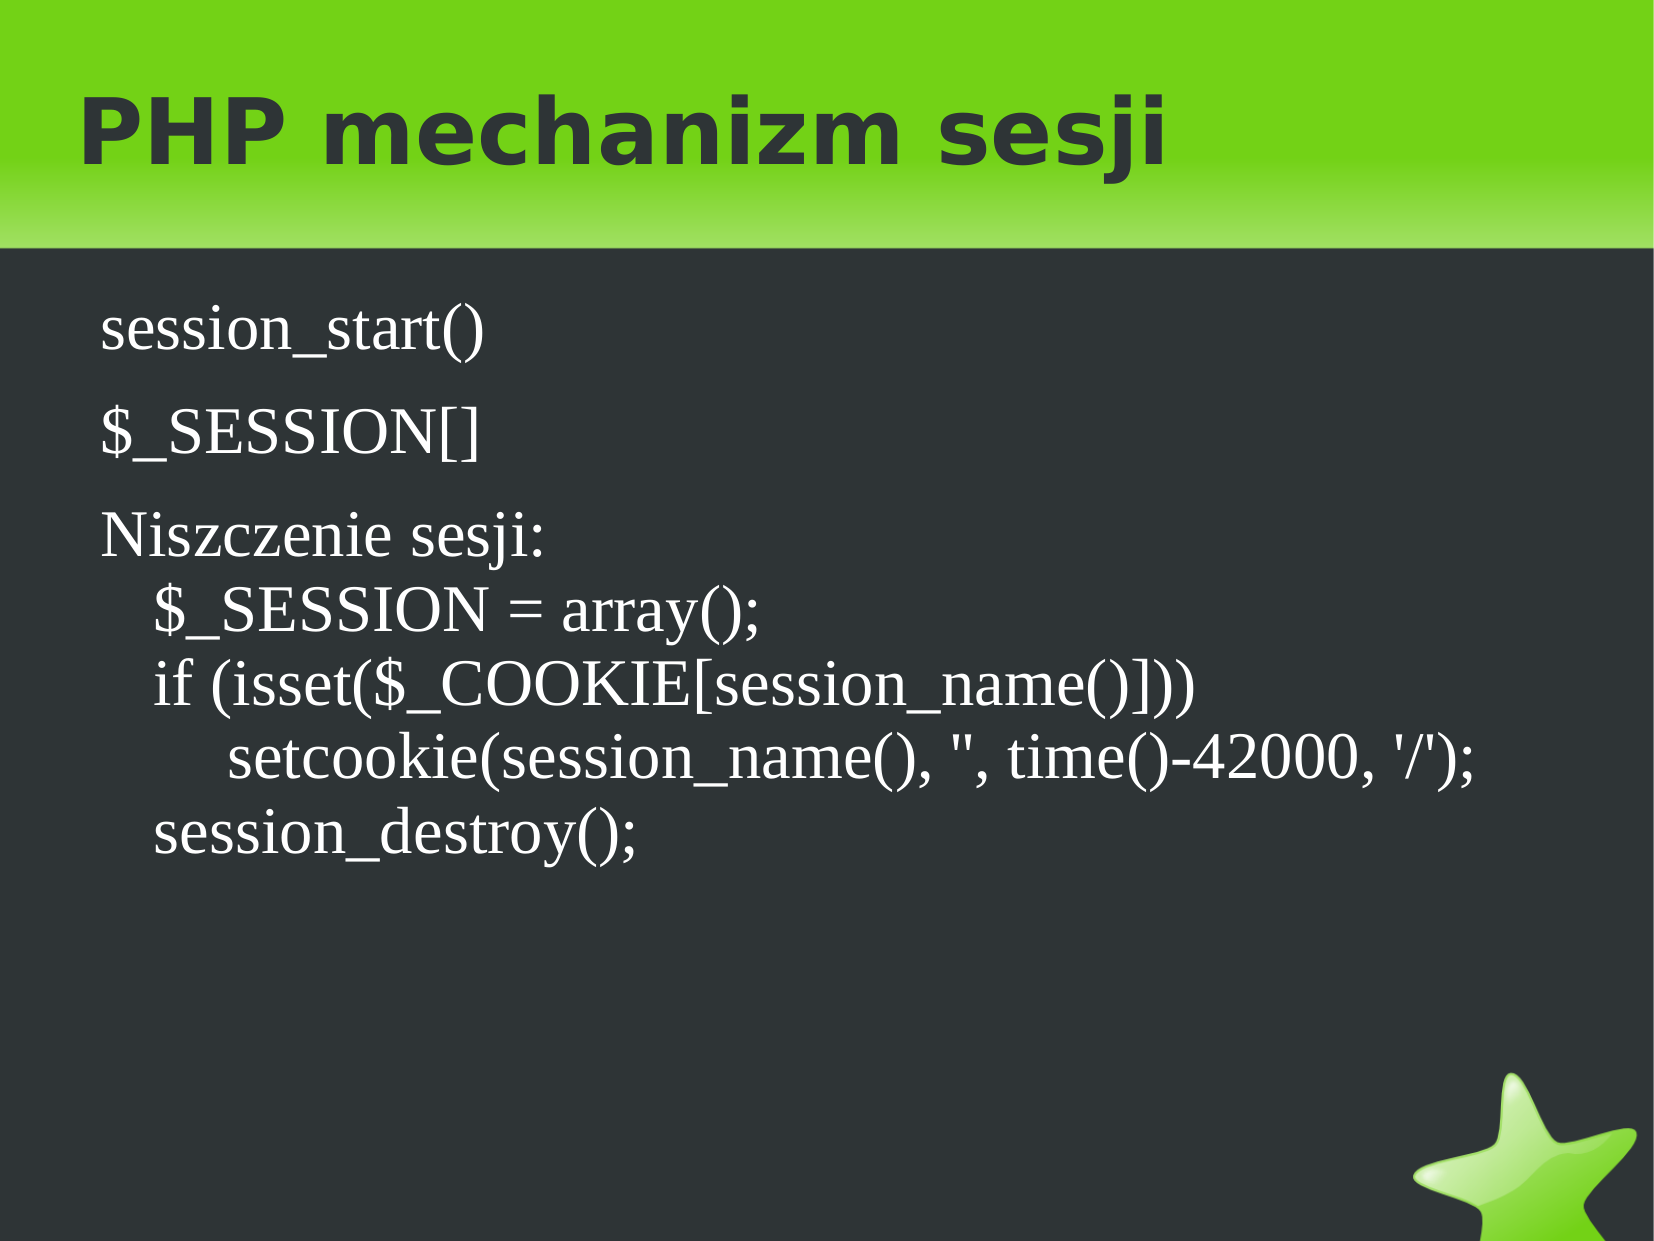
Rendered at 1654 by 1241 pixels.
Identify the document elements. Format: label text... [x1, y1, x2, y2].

list session_start() $_SESSION[] Niszczenie sesji: $_SESSION = array(); if (isset($_COOKIE[session_name()])) setcookie(session_name(), '', time()-42000, '/'); session_destroy(); [82, 290, 1571, 1094]
title PHP mechanizm sesji [76, 36, 1565, 229]
picture [0, 0, 1654, 1241]
